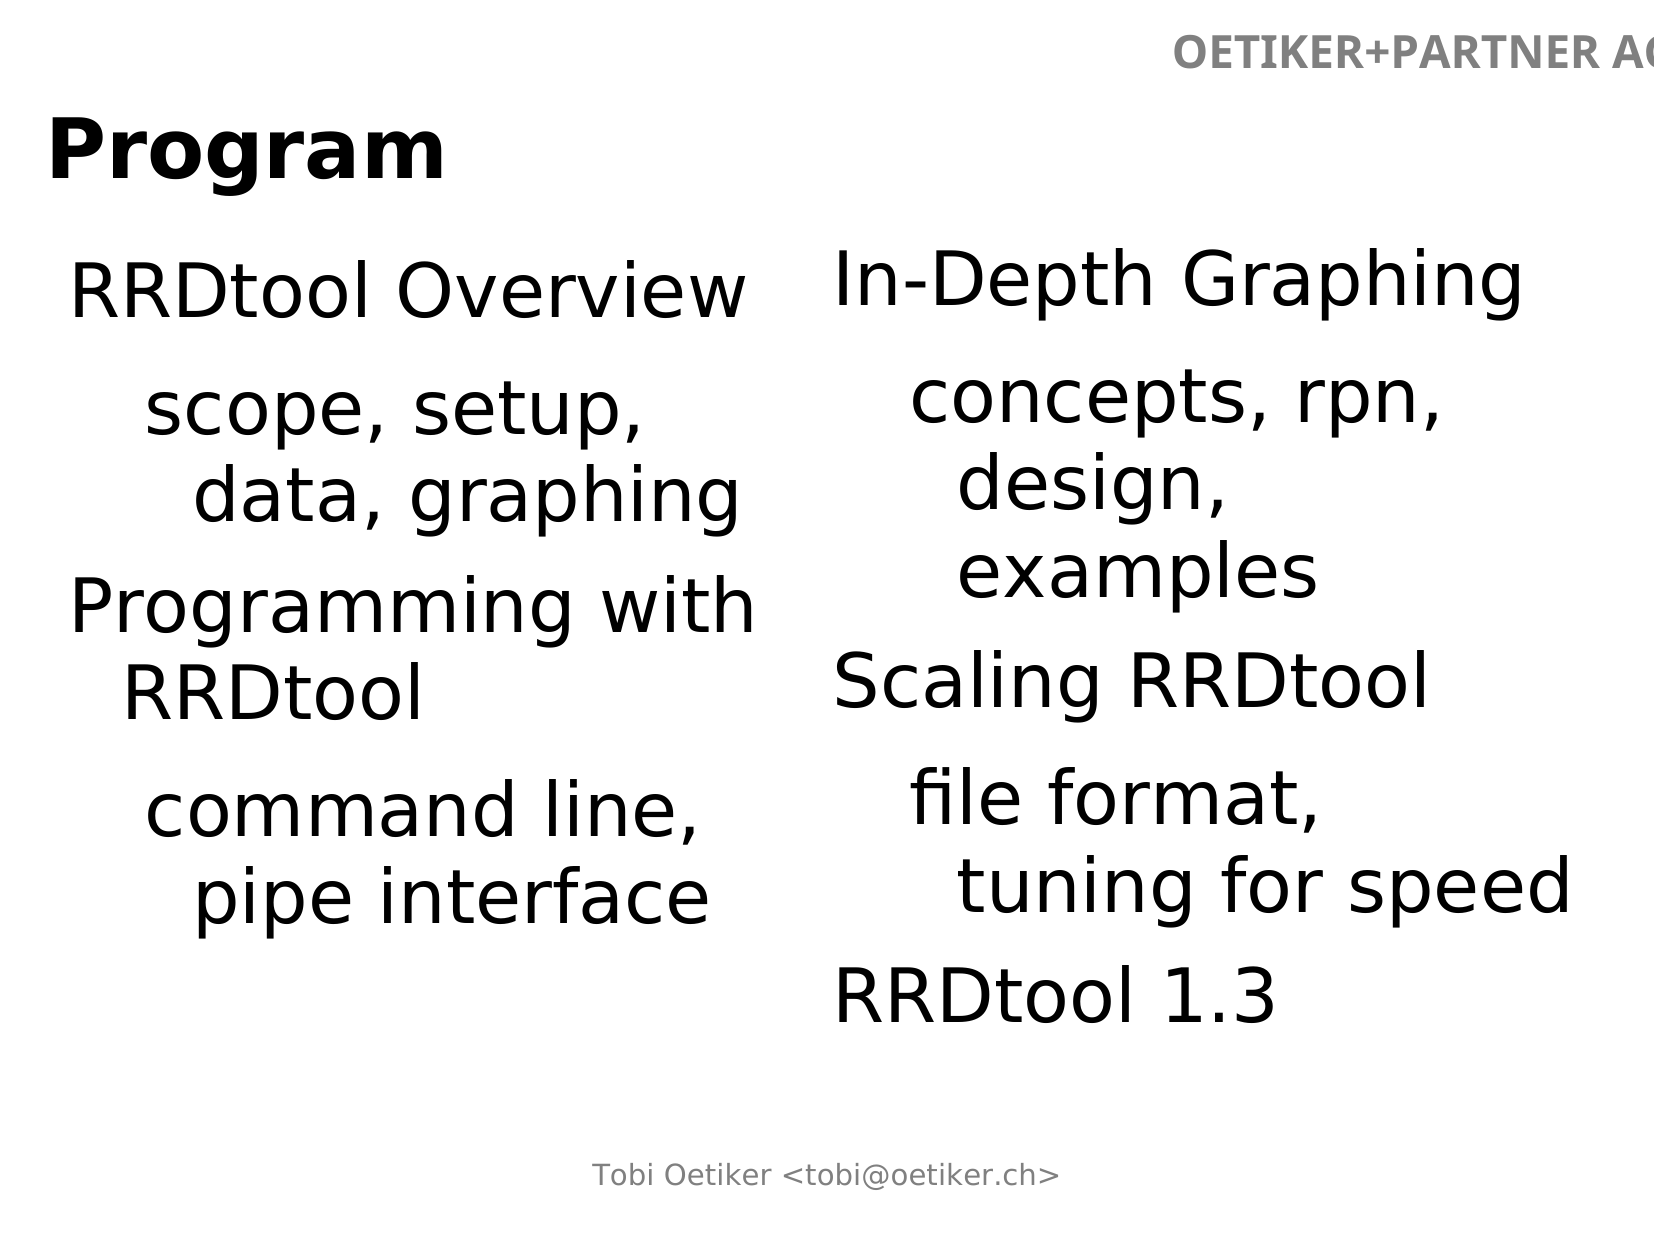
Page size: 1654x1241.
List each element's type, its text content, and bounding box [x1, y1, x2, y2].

title Program [45, 75, 1583, 225]
list RRDtool Overview scope, setup, data, graphing Programming with RRDtool command line, pipe interface [50, 248, 768, 1111]
list In-Depth Graphing concepts, rpn, design, examples Scaling RRDtool file format, tuning for speed RRDtool 1.3 [814, 236, 1583, 1085]
